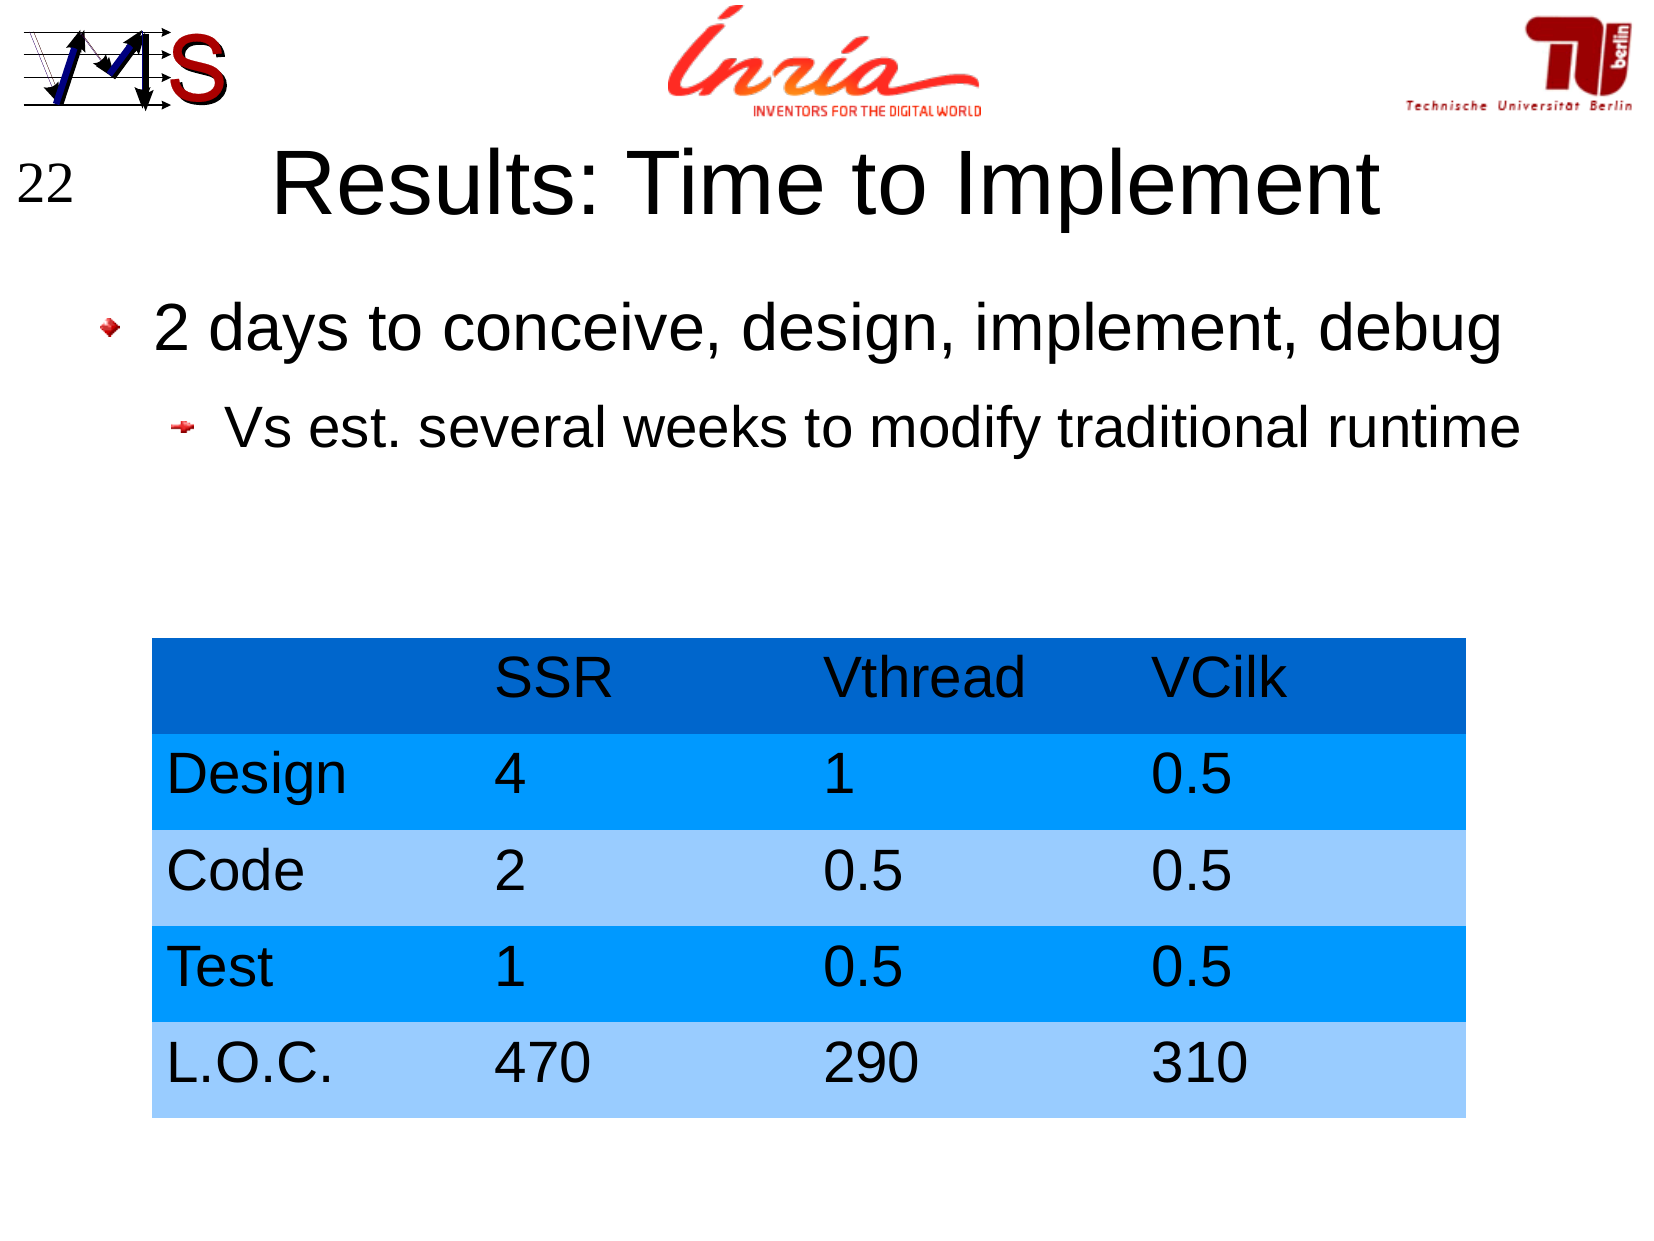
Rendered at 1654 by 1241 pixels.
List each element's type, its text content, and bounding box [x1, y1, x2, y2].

list 2 days to conceive, design, implement, debug Vs est. several weeks to modify traditional runtime [82, 290, 1571, 1109]
table_cell 290 [808, 1022, 1137, 1118]
table_cell L.O.C. [152, 1022, 480, 1118]
table_cell 0.5 [1137, 830, 1466, 926]
table_cell Design [152, 734, 480, 830]
table_cell 2 [480, 830, 808, 926]
table_header SSR [480, 638, 808, 734]
table_cell 4 [480, 734, 808, 830]
table_cell Test [152, 926, 480, 1022]
table_cell Code [152, 830, 480, 926]
title Results: Time to Implement [82, 78, 1571, 287]
table_cell 470 [480, 1022, 808, 1118]
table_header VCilk [1137, 638, 1466, 734]
picture [1303, 5, 1646, 123]
table_cell 1 [808, 734, 1137, 830]
table_cell 1 [480, 926, 808, 1022]
table_cell 0.5 [1137, 926, 1466, 1022]
picture [668, 5, 981, 78]
table_header [152, 638, 480, 734]
table_cell 0.5 [1137, 734, 1466, 830]
table_cell 0.5 [808, 926, 1137, 1022]
table_cell 0.5 [808, 830, 1137, 926]
table_header Vthread [808, 638, 1137, 734]
table_cell 310 [1137, 1022, 1466, 1118]
